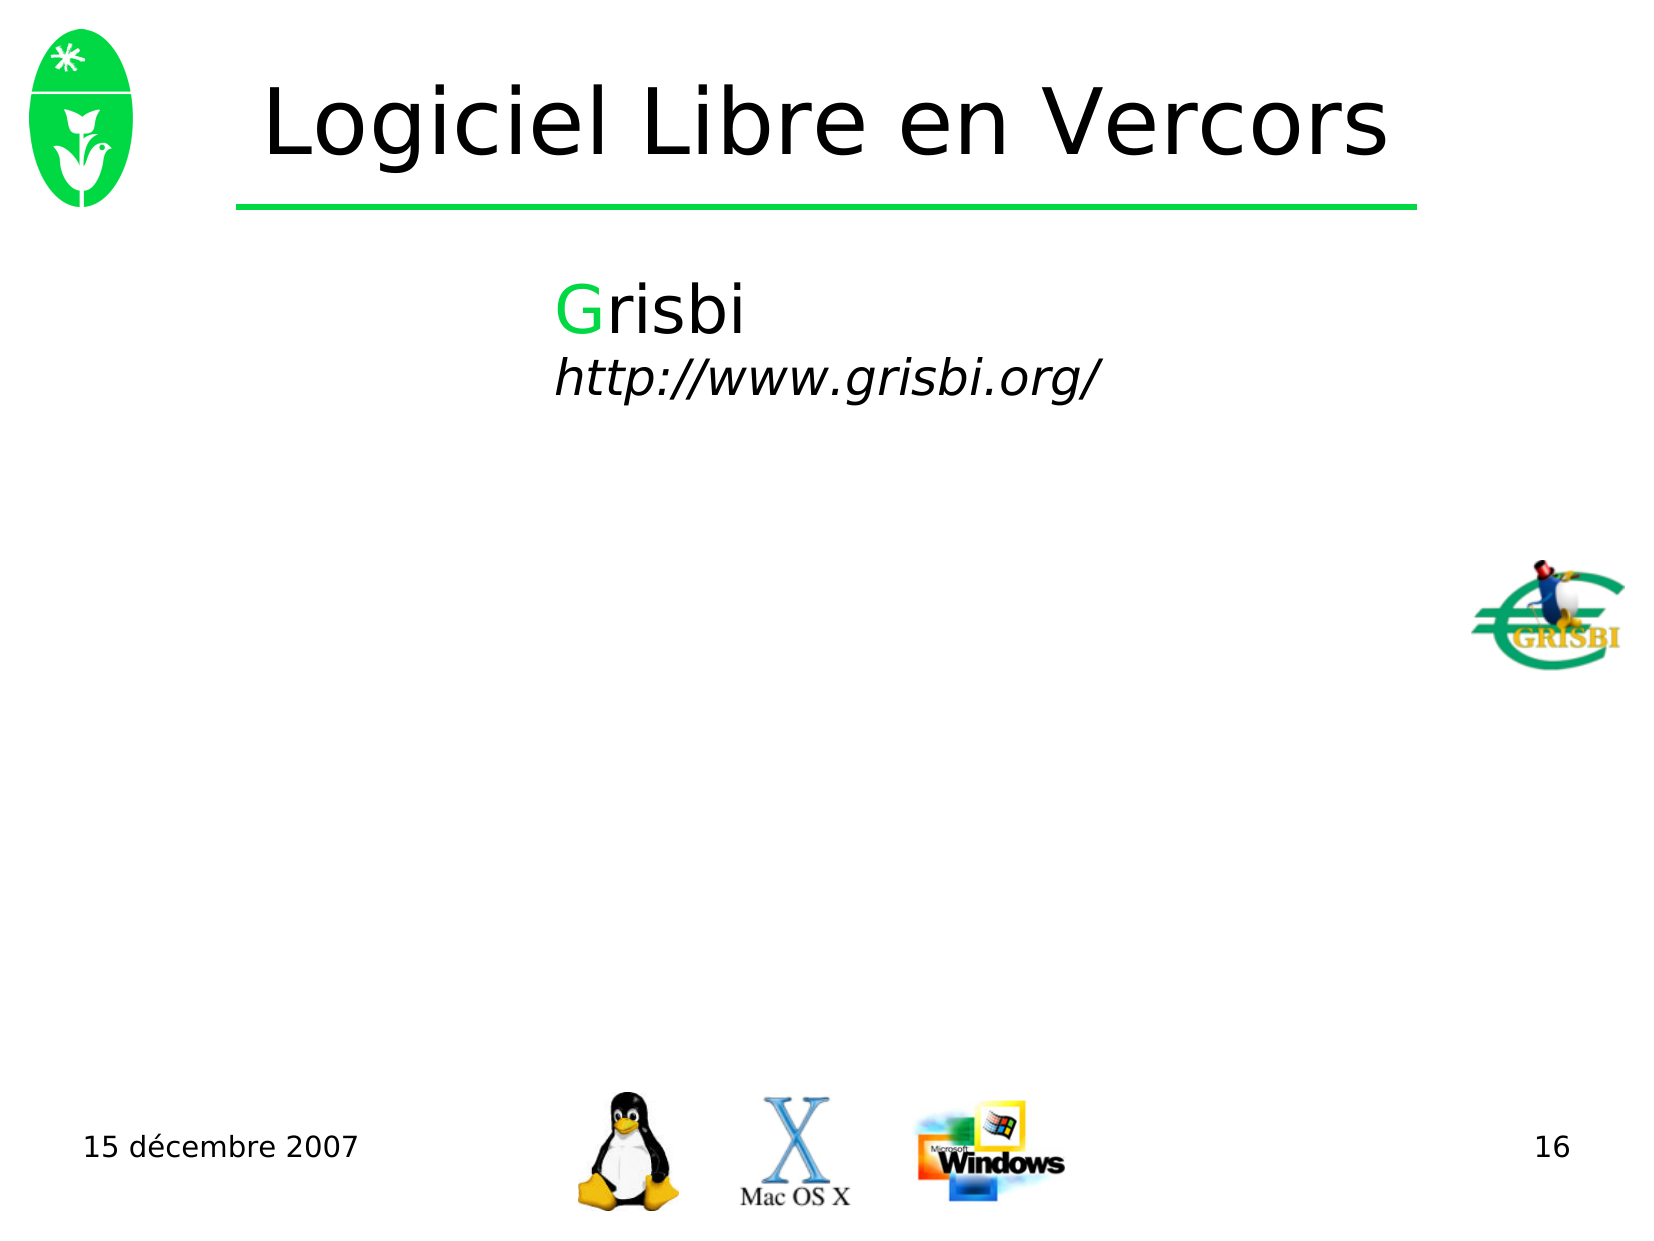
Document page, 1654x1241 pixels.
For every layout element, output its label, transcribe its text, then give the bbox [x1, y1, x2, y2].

picture [1471, 560, 1625, 680]
picture [29, 29, 133, 207]
picture [726, 1092, 866, 1211]
picture [578, 1092, 679, 1211]
title Logiciel Libre en Vercors [177, 4, 1477, 241]
picture [903, 1092, 1076, 1211]
text_box Grisbi http://www.grisbi.org/ [539, 264, 1115, 415]
